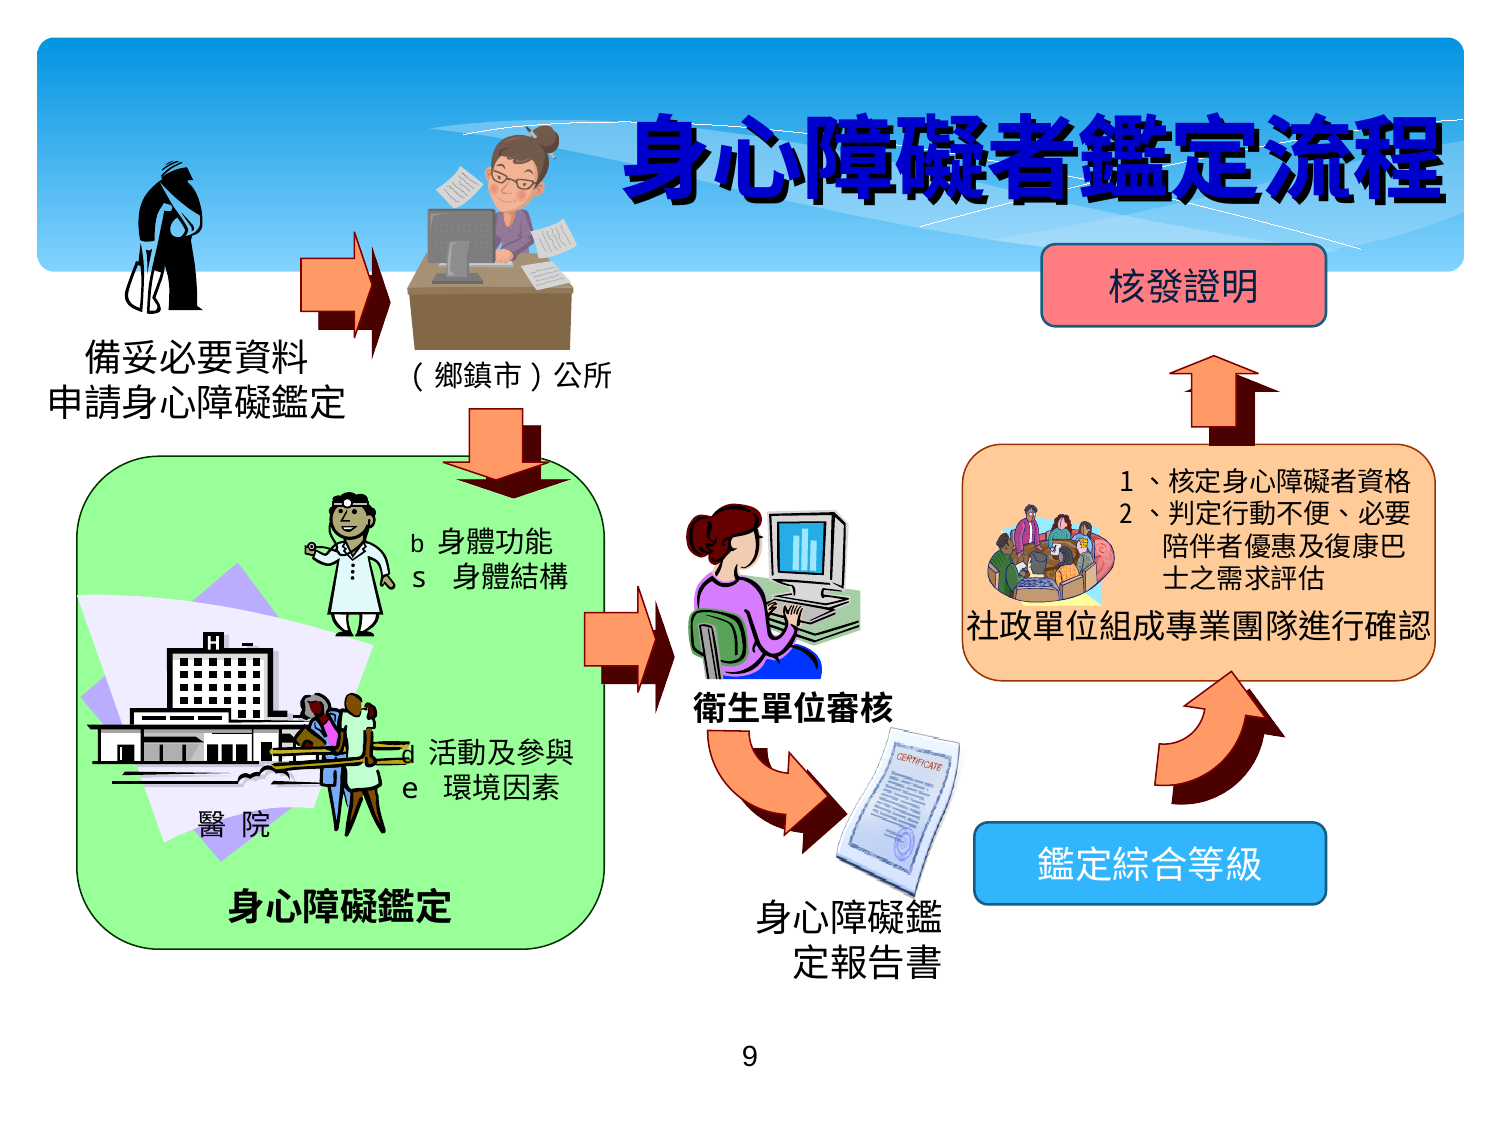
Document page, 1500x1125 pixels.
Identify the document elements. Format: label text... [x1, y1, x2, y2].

picture [986, 503, 1104, 597]
text_box [973, 669, 1424, 786]
text_box 身心障礙鑑定報告書 [714, 886, 958, 953]
text_box <編號> [654, 1025, 846, 1086]
text_box 備妥必要資料 申請身心障礙鑑定 [31, 326, 362, 432]
text_box [584, 586, 656, 693]
text_box 身心障礙鑑定 [76, 456, 605, 950]
picture [686, 503, 861, 679]
picture [407, 125, 577, 350]
text_box [707, 730, 829, 836]
text_box d 活動及參與 e 環境因素 [386, 726, 590, 812]
text_box b 身體功能 s 身體結構 [395, 515, 585, 601]
text_box [962, 444, 1424, 597]
text_box (鄉鎮市)公所 [395, 349, 656, 410]
text_box [442, 408, 550, 480]
text_box 身心障礙者鑑定流程 [604, 78, 1479, 232]
text_box 核發證明 [1041, 244, 1327, 327]
text_box 社政單位組成專業團隊進行確認 [939, 597, 1459, 669]
text_box 1、核定身心障礙者資格 2、判定行動不便、必要陪伴者優惠及復康巴士之需求評估 [1104, 456, 1430, 602]
picture [76, 492, 412, 862]
text_box 衛生單位審核 [679, 679, 935, 740]
text_box 鑑定綜合等級 [974, 822, 1327, 905]
text_box [301, 231, 373, 339]
picture [123, 160, 204, 316]
text_box 醫 院 [183, 798, 293, 854]
text_box [1169, 355, 1259, 427]
text_box [1430, 464, 1436, 597]
picture [832, 704, 967, 915]
